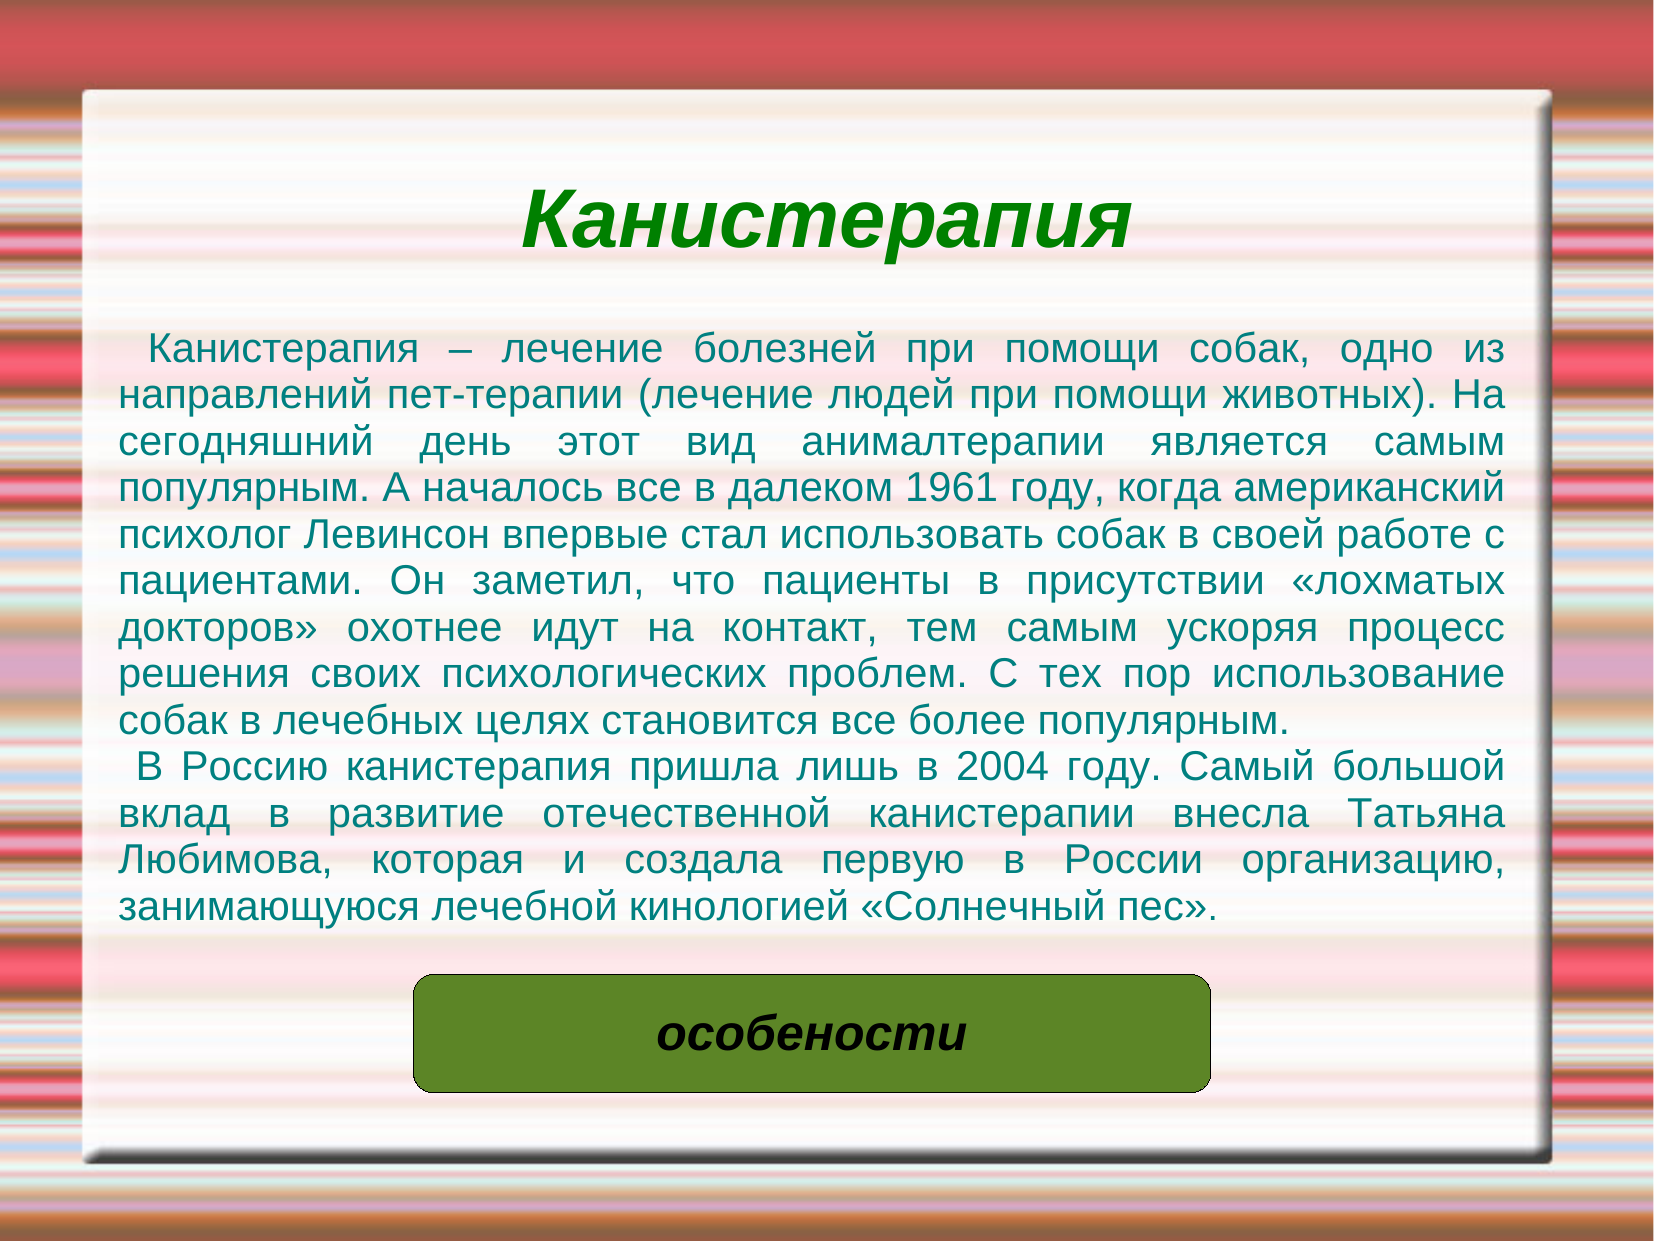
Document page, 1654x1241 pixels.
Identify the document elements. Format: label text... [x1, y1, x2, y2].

picture [0, 0, 1654, 1241]
text_box особености [413, 974, 1211, 1093]
list Канистерапия – лечение болезней при помощи собак, одно из направлений пет-терапии (лечение людей при помощи животных). На сегодняшний день этот вид анималтерапии является самым популярным. А началось все в далеком 1961 году, когда американский психолог Левинсон впервые стал использовать собак в своей работе с пациентами. Он заметил, что пациенты в присутствии «лохматых докторов» охотнее идут на контакт, тем самым ускоряя процесс решения своих психологических проблем. С тех пор использование собак в лечебных целях становится все более популярным. В Россию канистерапия пришла лишь в 2004 году. Самый большой вклад в развитие отечественной канистерапии внесла Татьяна Любимова, которая и создала первую в России организацию, занимающуюся лечебной кинологией «Солнечный пес». [118, 324, 1506, 1107]
title Канистерапия [121, 114, 1534, 322]
